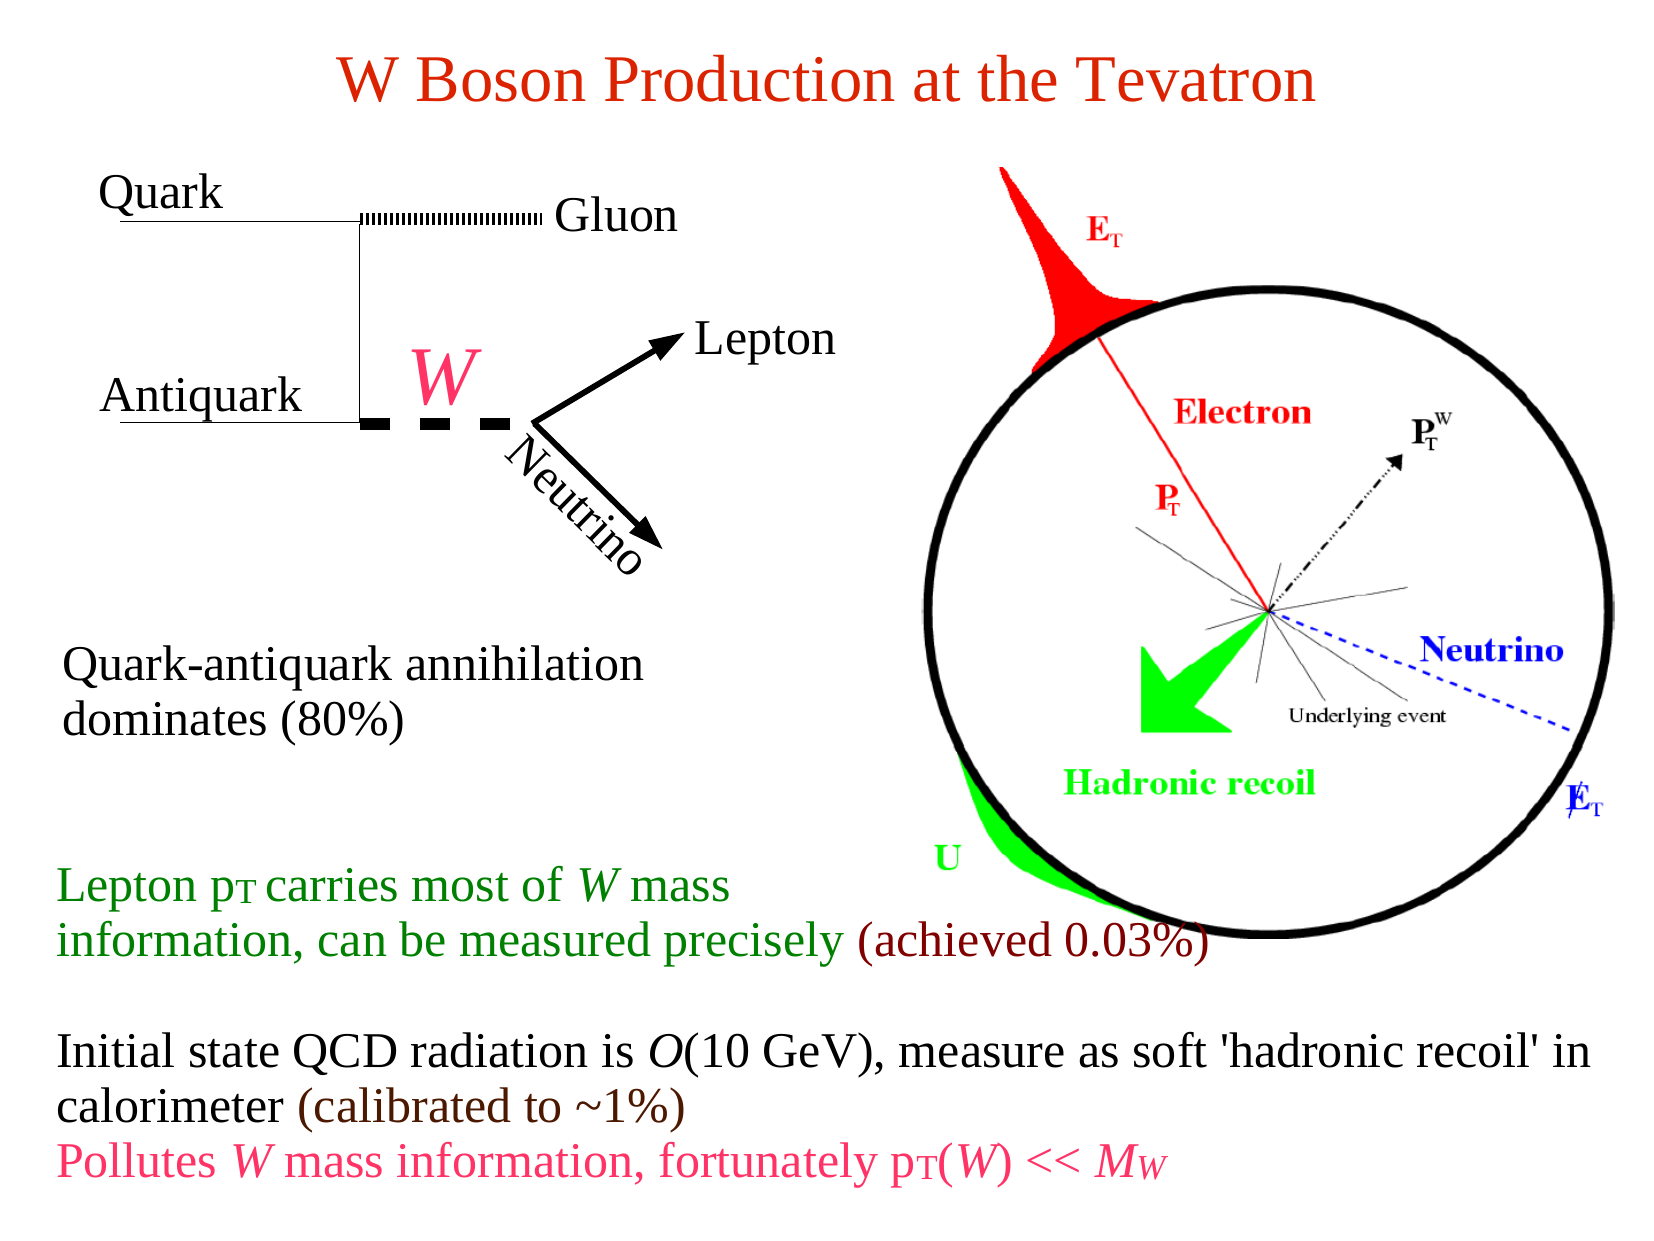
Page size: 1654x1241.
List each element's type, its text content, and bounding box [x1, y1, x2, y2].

text_box Antiquark [99, 366, 303, 422]
picture [887, 167, 1654, 939]
title W Boson Production at the Tevatron [121, 2, 1534, 156]
text_box Quark-antiquark annihilation dominates (80%) [62, 635, 645, 756]
text_box Lepton [694, 310, 837, 366]
text_box Gluon [554, 187, 680, 243]
text_box W [406, 330, 503, 431]
text_box Quark [98, 163, 224, 219]
text_box Lepton pT carries most of W mass information, can be measured precisely (achieved 0.03%) Initial state QCD radiation is O(10 GeV), measure as soft 'hadronic recoil' in calorimeter (calibrated to ~1%) Pollutes W mass information, fortunately pT(W) << MW [56, 856, 1590, 1239]
